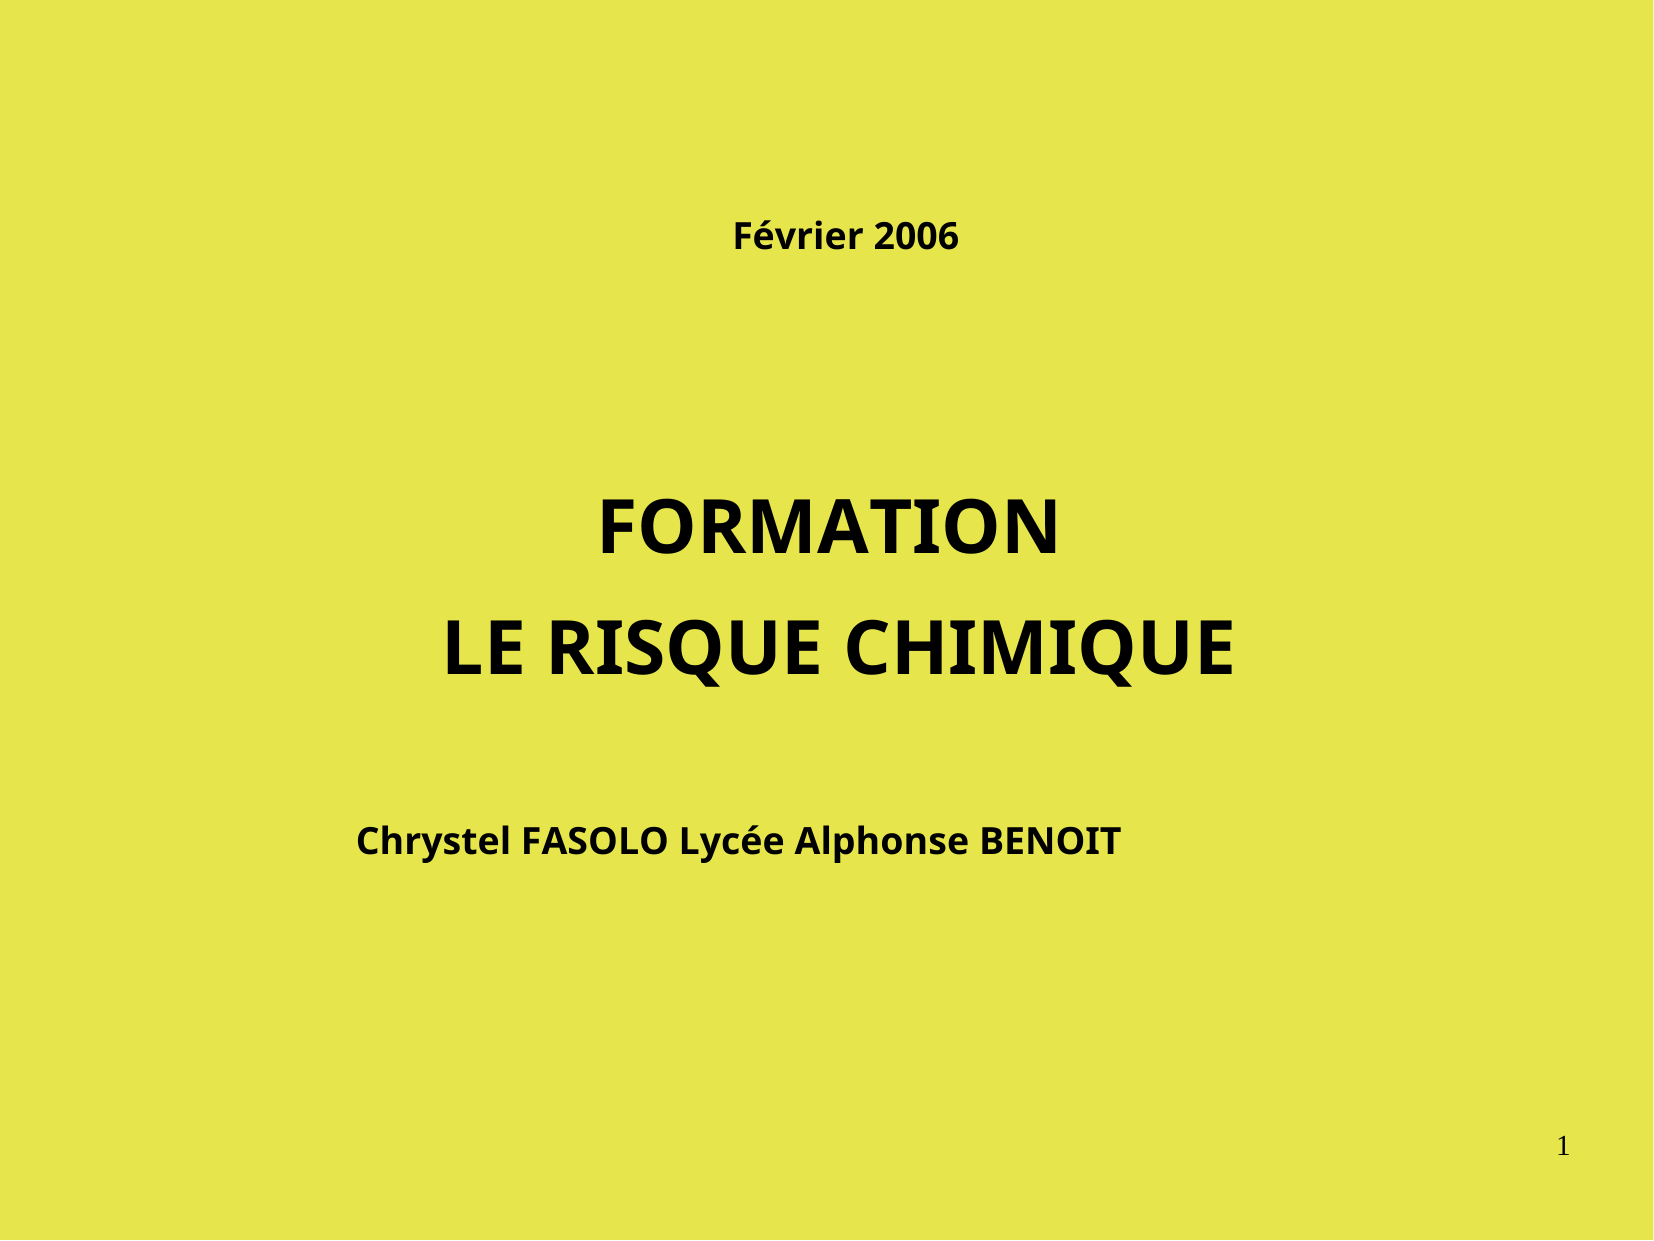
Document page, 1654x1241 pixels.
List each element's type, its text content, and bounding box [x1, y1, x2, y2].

text_box Chrystel FASOLO Lycée Alphonse BENOIT [341, 806, 1351, 875]
text_box FORMATION LE RISQUE CHIMIQUE [231, 473, 1448, 702]
text_box Février 2006 [209, 201, 1483, 270]
